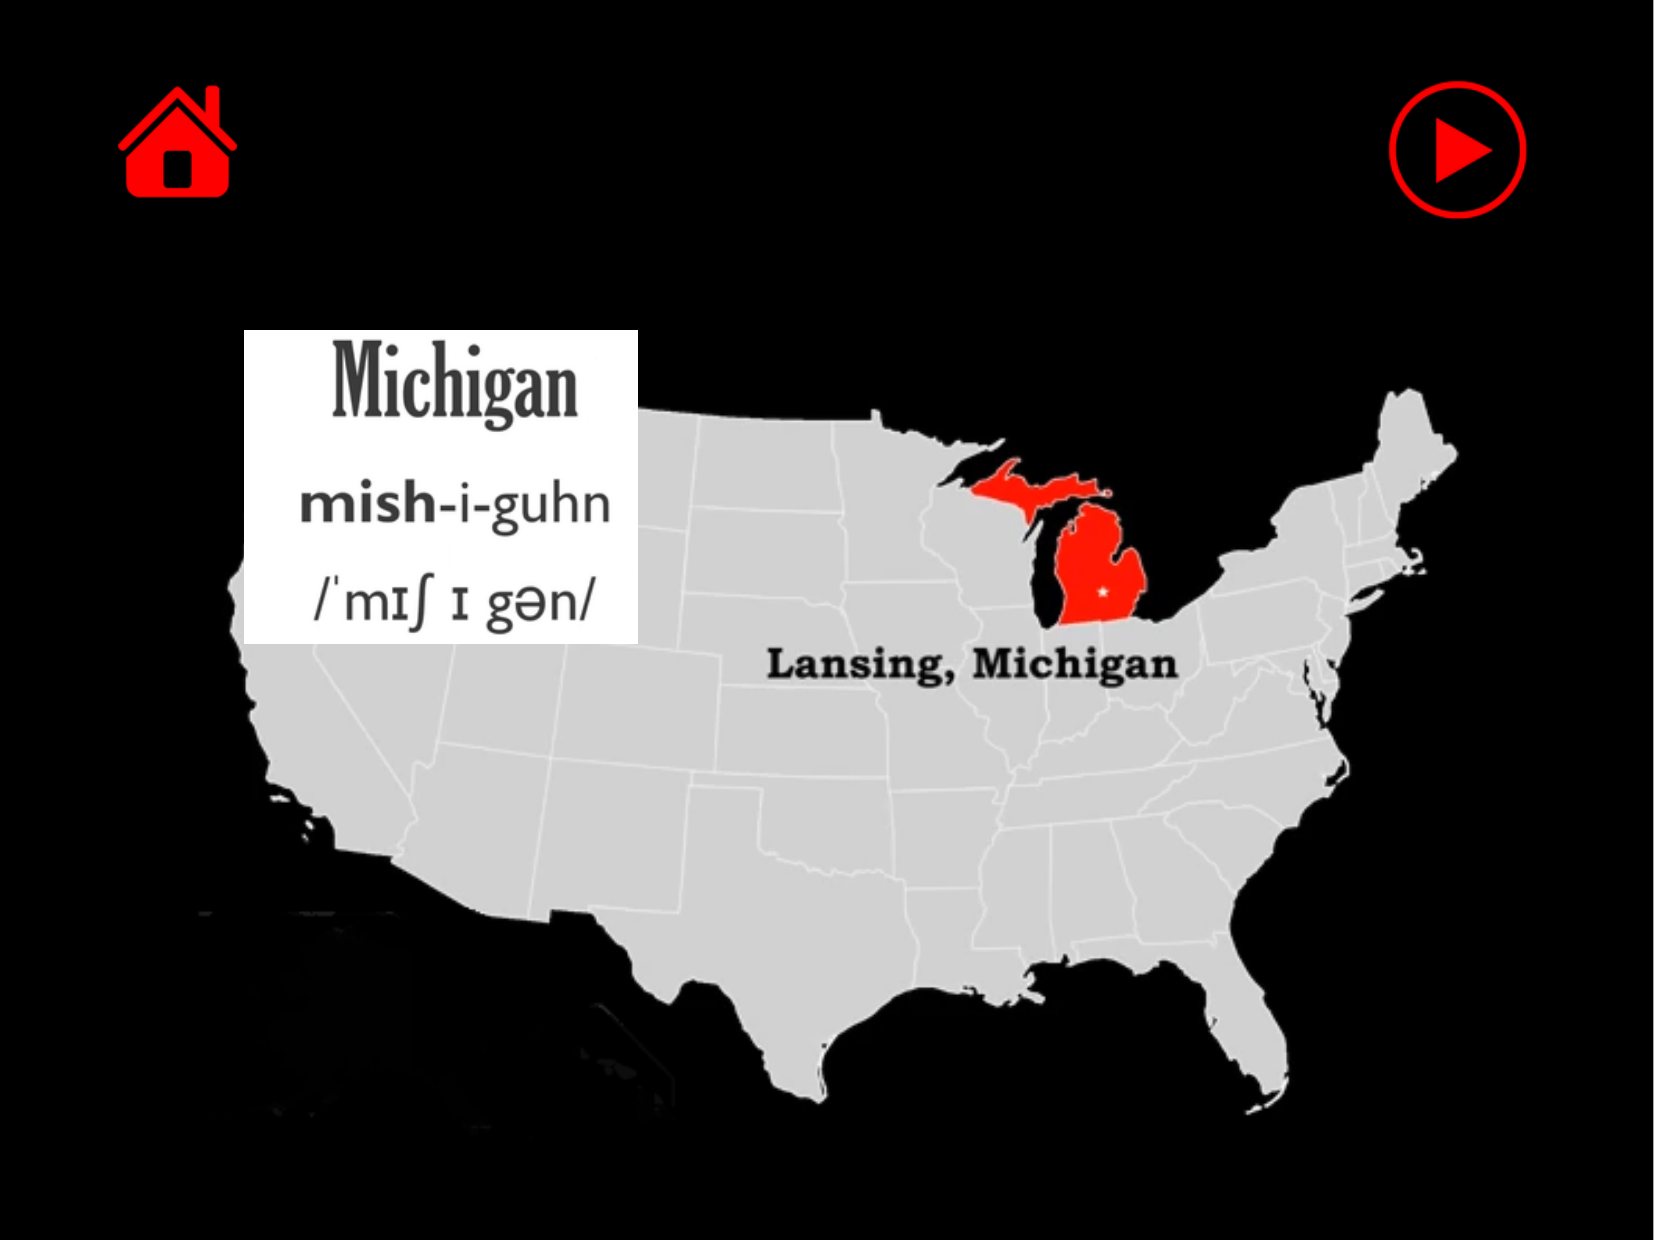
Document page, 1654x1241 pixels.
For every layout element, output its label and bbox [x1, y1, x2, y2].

picture [177, 330, 1477, 1141]
picture [118, 82, 237, 201]
picture [1381, 70, 1539, 228]
